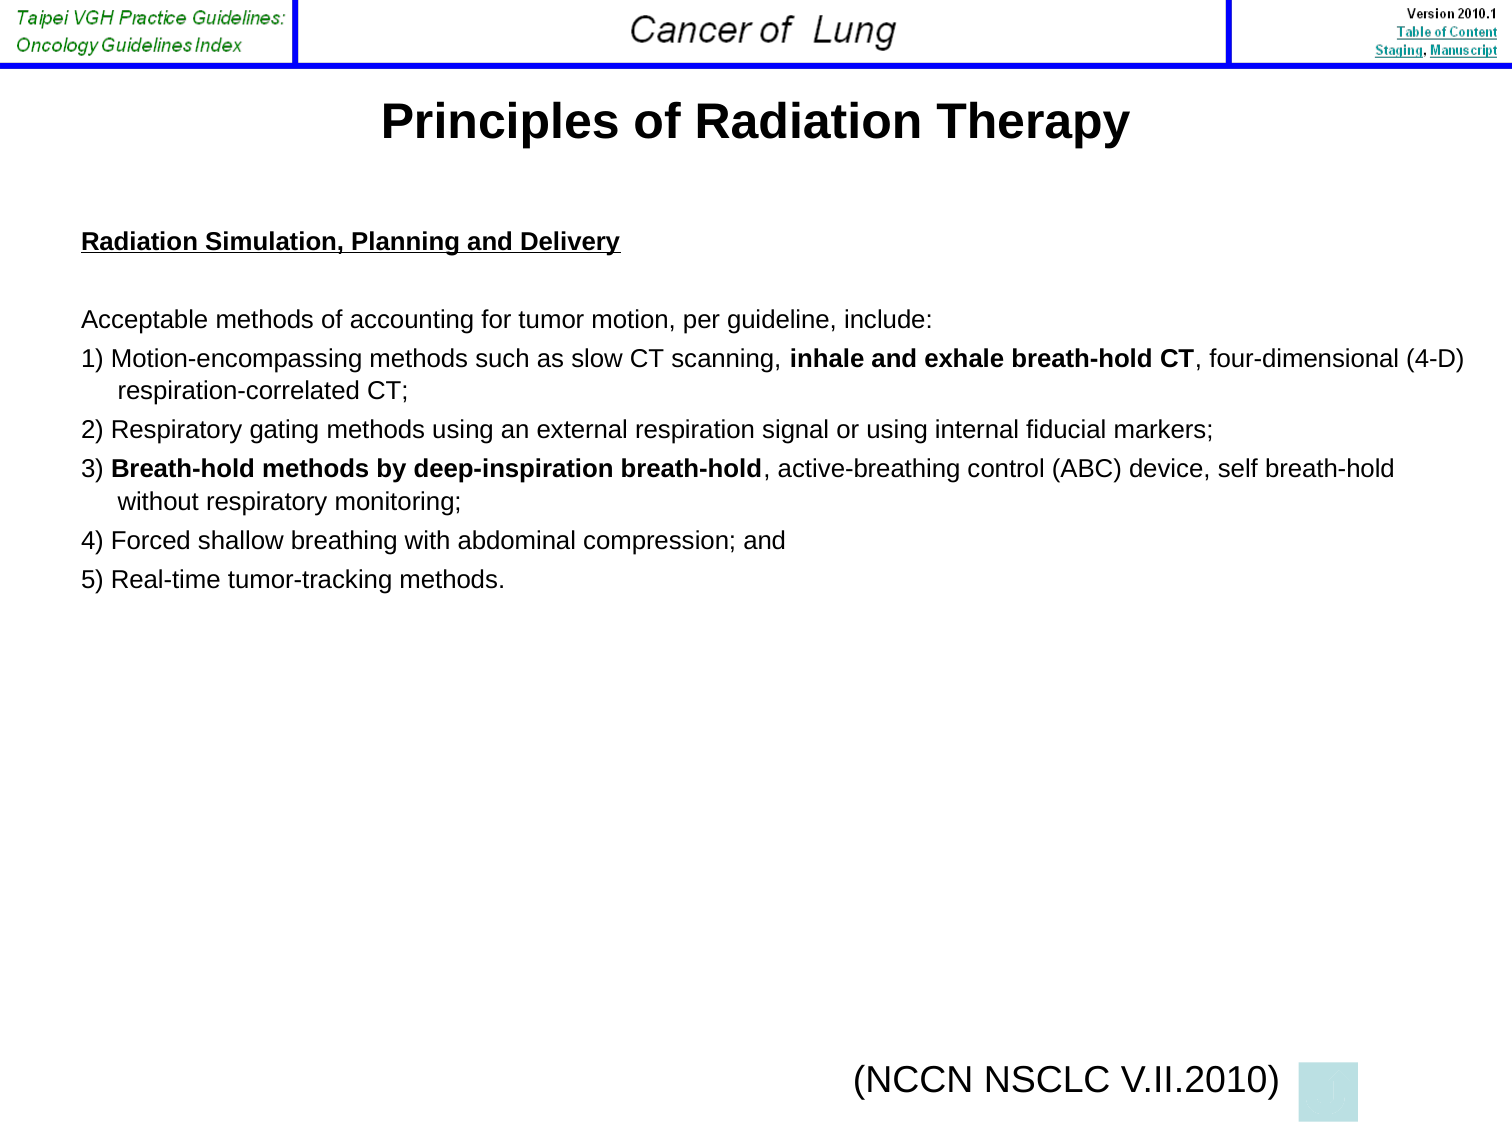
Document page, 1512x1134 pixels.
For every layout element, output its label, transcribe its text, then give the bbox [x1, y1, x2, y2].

text_box (NCCN NSCLC V.II.2010) [838, 1047, 1295, 1107]
list Radiation Simulation, Planning and Delivery Acceptable methods of accounting for tumor motion, per guideline, include: 1) Motion-encompassing methods such as slow CT scanning, inhale and exhale breath-hold CT, four-dimensional (4-D) respiration-correlated CT; 2) Respiratory gating methods using an external respiration signal or using internal fiducial markers; 3) Breath-hold methods by deep-inspiration breath-hold, active-breathing control (ABC) device, self breath-hold without respiratory monitoring; 4) Forced shallow breathing with abdominal compression; and 5) Real-time tumor-tracking methods. [29, 215, 1483, 606]
title Principles of Radiation Therapy [0, 70, 1512, 166]
